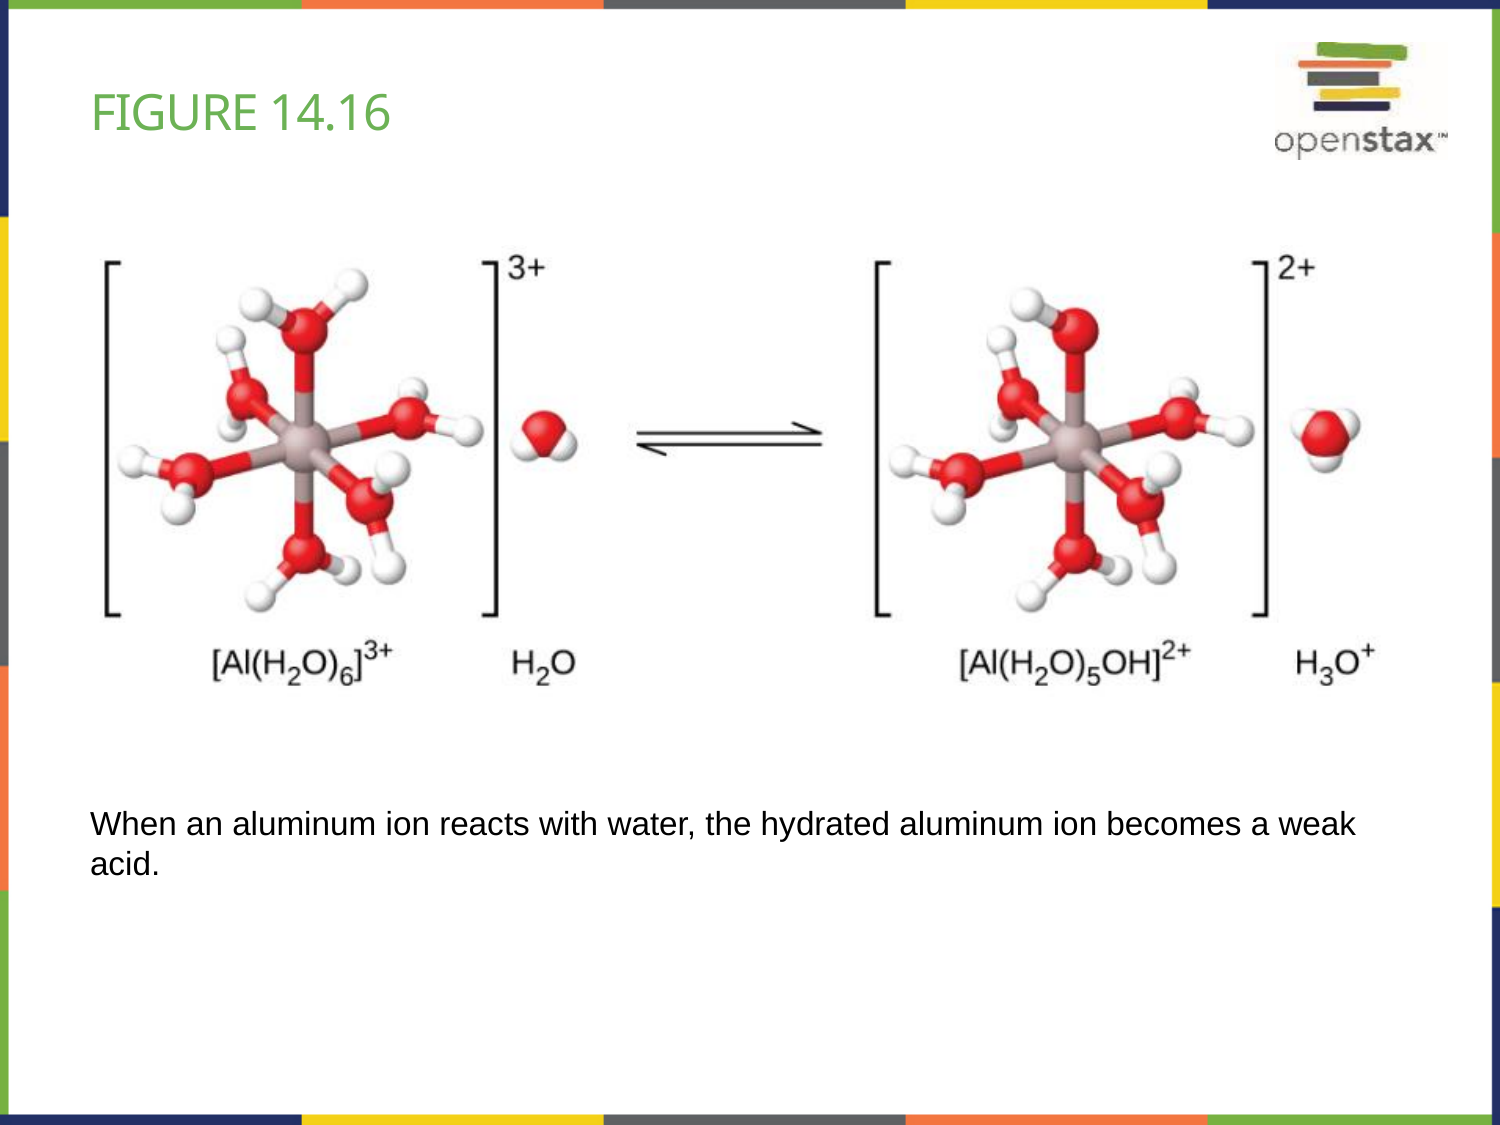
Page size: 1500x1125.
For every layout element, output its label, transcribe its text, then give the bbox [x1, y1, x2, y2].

list When an aluminum ion reacts with water, the hydrated aluminum ion becomes a weak acid. [75, 794, 1398, 986]
title Figure 14.16 [75, 39, 1398, 148]
picture [0, 0, 1500, 1125]
